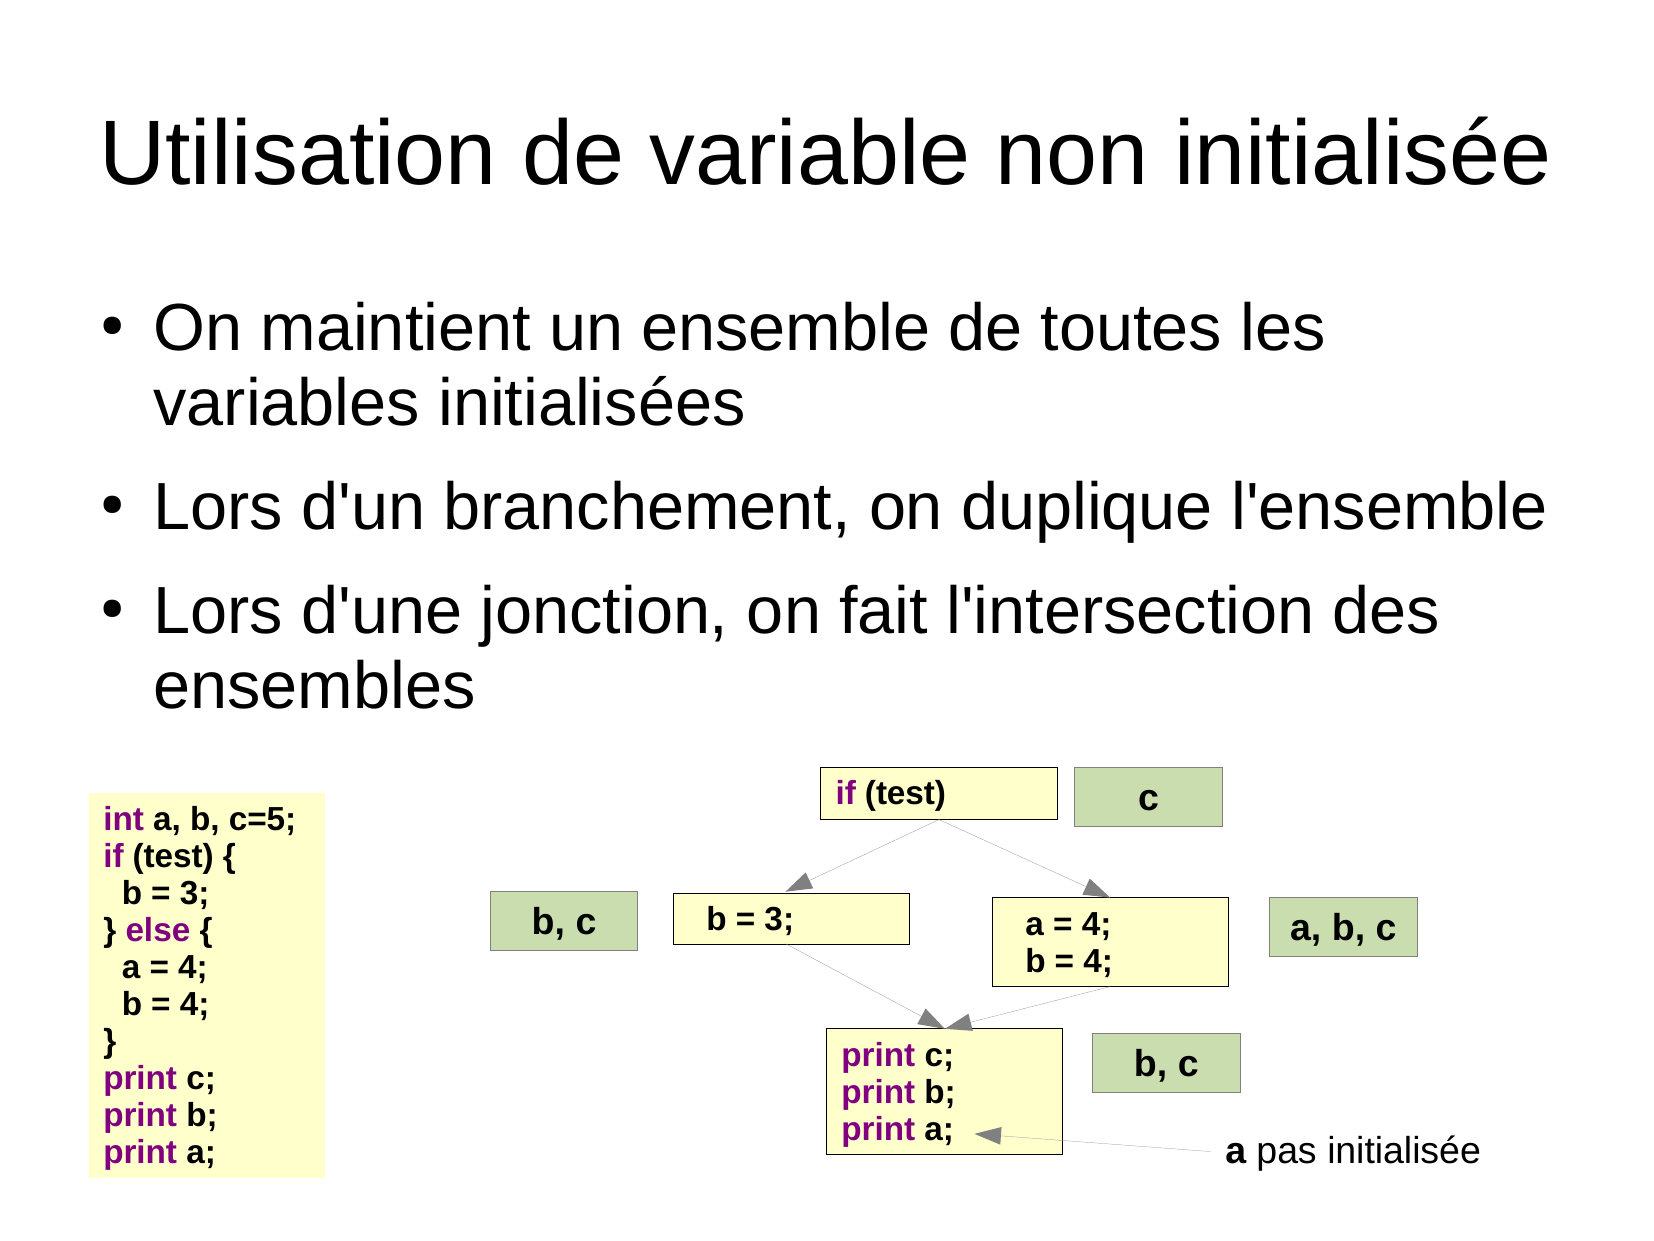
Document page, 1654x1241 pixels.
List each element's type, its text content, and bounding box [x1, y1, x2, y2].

title Utilisation de variable non initialisée [82, 56, 1571, 250]
text_box a = 4; b = 4; [992, 897, 1229, 987]
text_box a pas initialisée [1210, 1122, 1496, 1179]
text_box print c; print b; print a; [826, 1028, 1063, 1155]
text_box int a, b, c=5; if (test) { b = 3; } else { a = 4; b = 4; } print c; print b; print a; [88, 792, 325, 1178]
list On maintient un ensemble de toutes les variables initialisées Lors d'un branchement, on duplique l'ensemble Lors d'une jonction, on fait l'intersection des ensembles [82, 290, 1571, 739]
text_box if (test) [820, 767, 1058, 820]
text_box a, b, c [1269, 897, 1418, 957]
text_box c [1074, 767, 1223, 827]
text_box b = 3; [673, 893, 910, 945]
text_box b, c [1092, 1033, 1241, 1093]
text_box b, c [490, 891, 638, 951]
